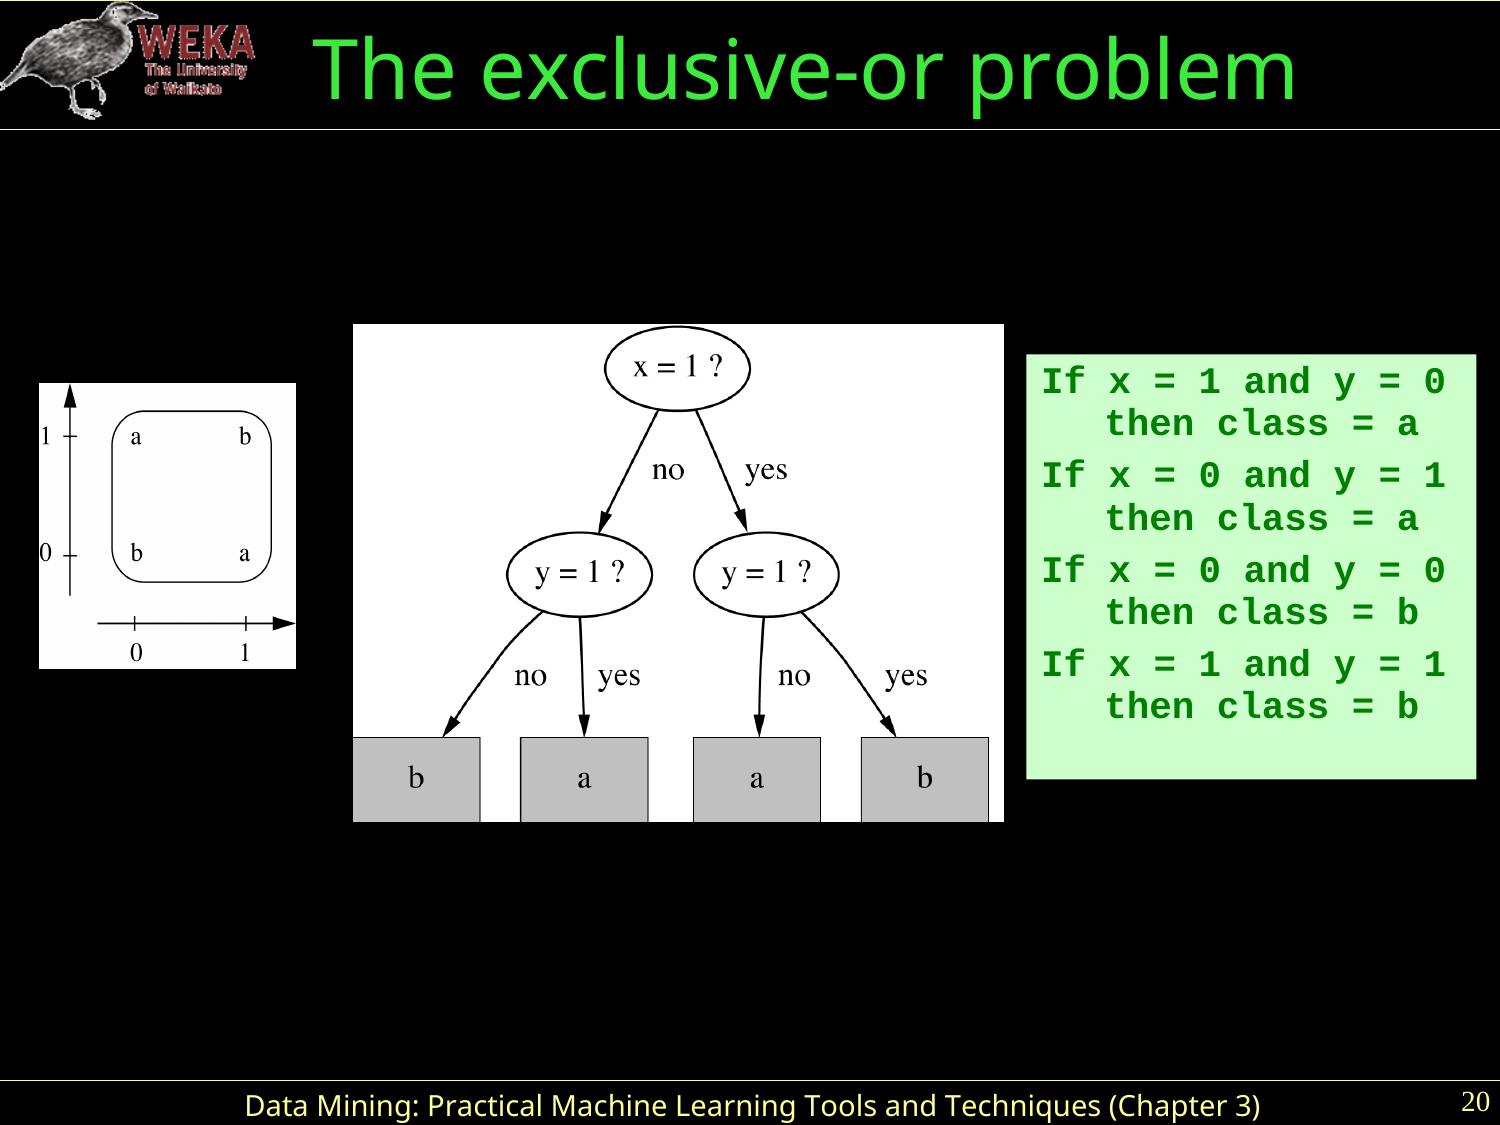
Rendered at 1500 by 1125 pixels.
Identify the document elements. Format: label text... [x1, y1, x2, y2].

picture [353, 324, 1004, 822]
picture [0, 1, 266, 129]
text_box If x = 1 and y = 0 then class = a If x = 0 and y = 1 then class = a If x = 0 and y = 0 then class = b If x = 1 and y = 1 then class = b [1026, 354, 1477, 780]
title The exclusive-or problem [297, 0, 1500, 148]
picture [39, 383, 296, 669]
